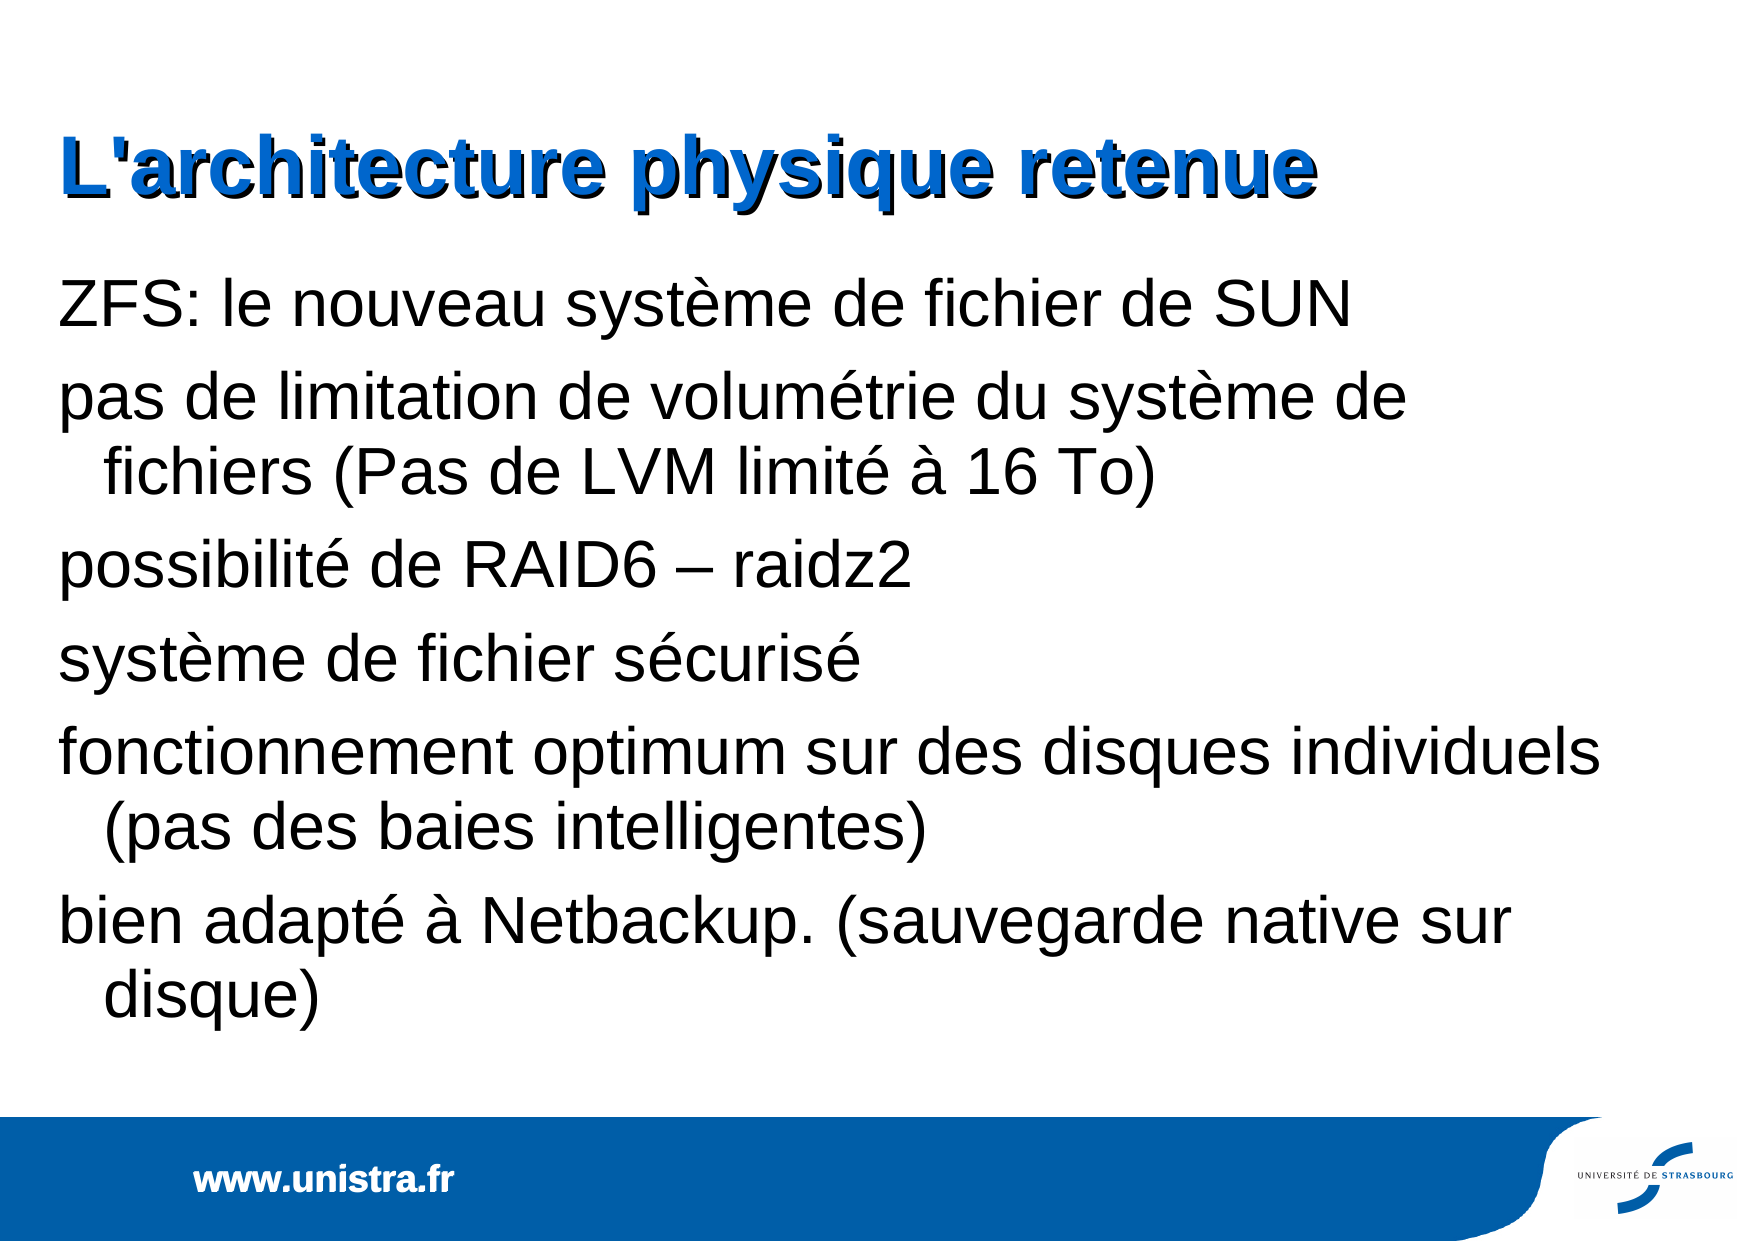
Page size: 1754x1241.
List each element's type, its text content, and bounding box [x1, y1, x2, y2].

title L'architecture physique retenue [58, 39, 1683, 293]
list ZFS: le nouveau système de fichier de SUN pas de limitation de volumétrie du système de fichiers (Pas de LVM limité à 16 To) possibilité de RAID6 – raidz2 système de fichier sécurisé fonctionnement optimum sur des disques individuels (pas des baies intelligentes) bien adapté à Netbackup. (sauvegarde native sur disque) [59, 265, 1684, 1063]
picture [0, 1115, 1737, 1241]
